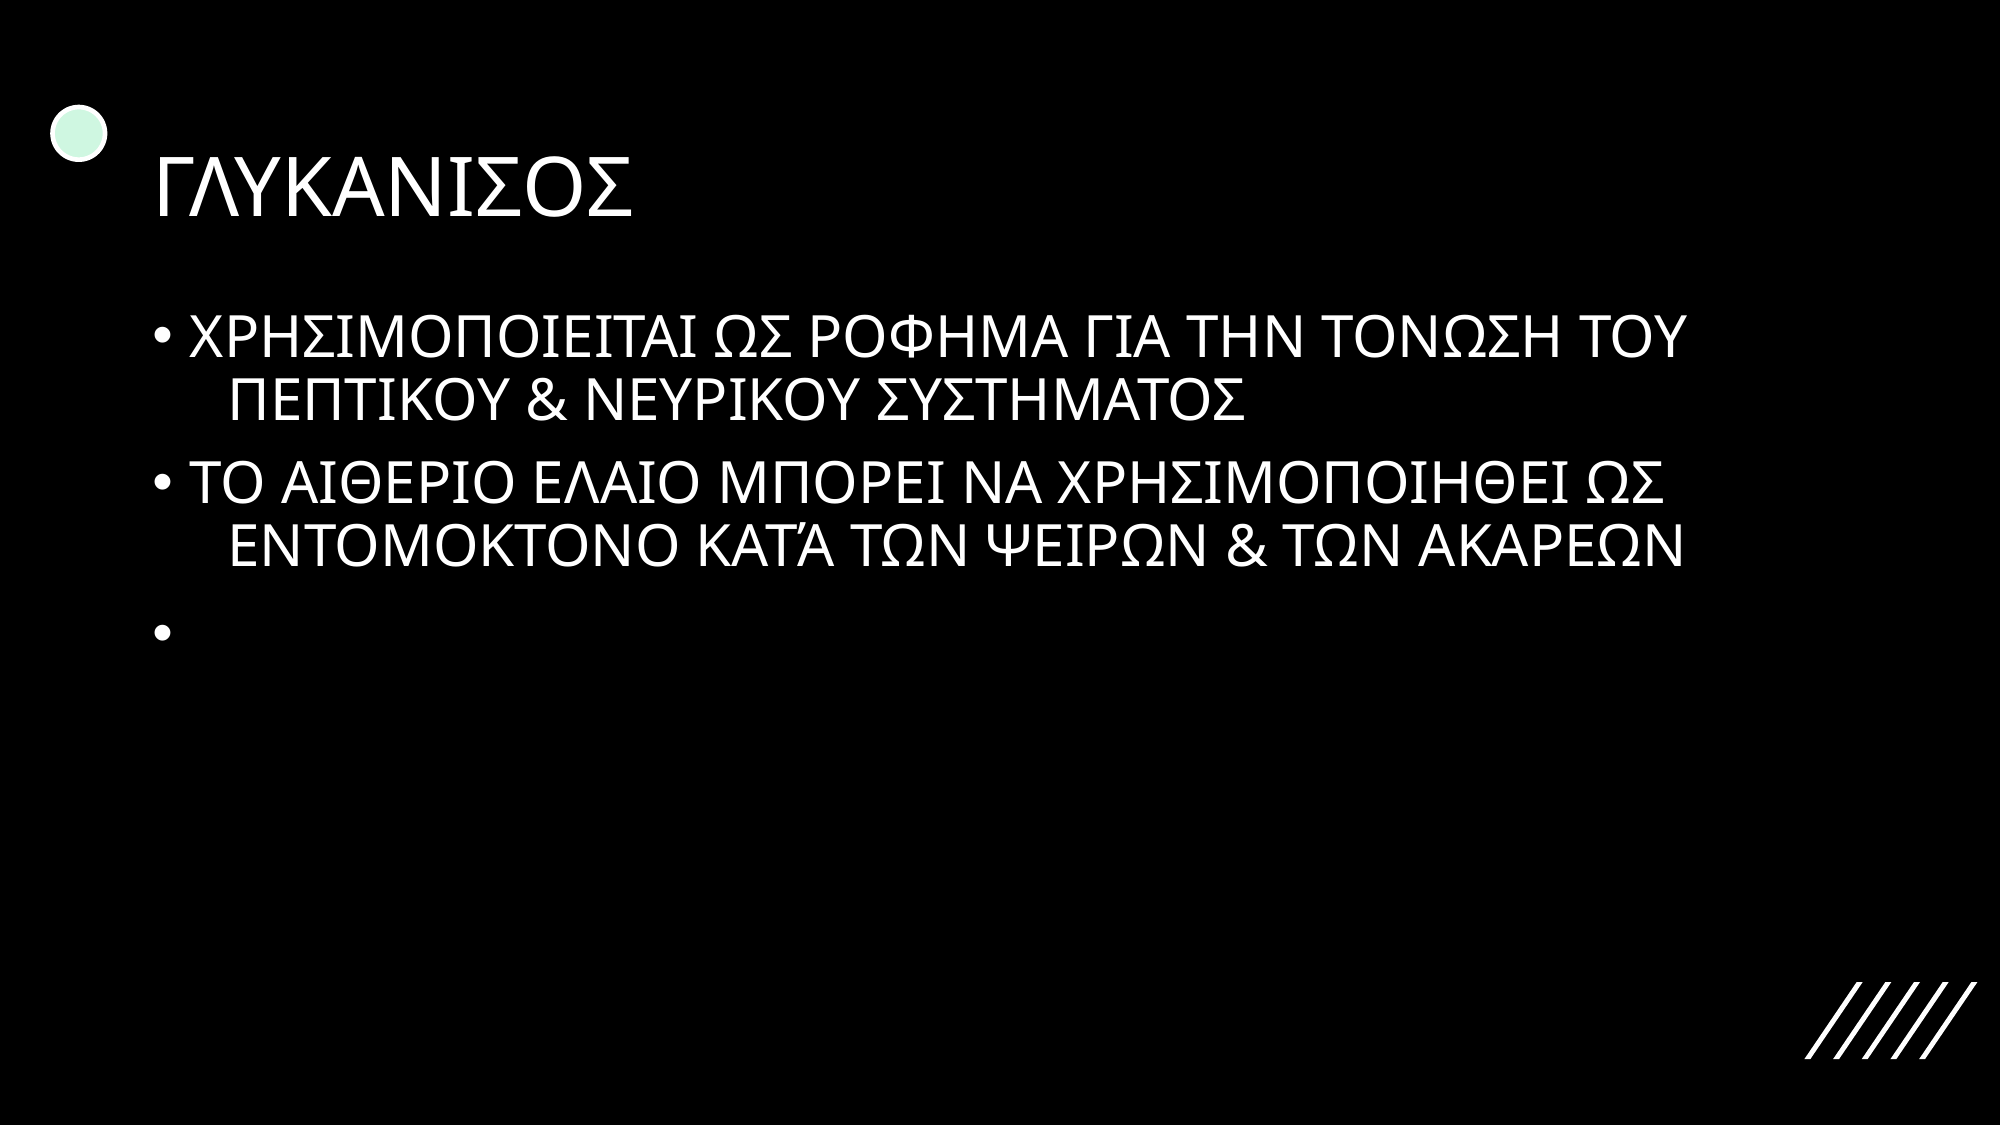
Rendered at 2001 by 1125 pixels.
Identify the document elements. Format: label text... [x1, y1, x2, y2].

list ΧΡΗΣΙΜΟΠΟΙΕΙΤΑΙ ΩΣ ΡΟΦΗΜΑ ΓΙΑ ΤΗΝ ΤΟΝΩΣΗ ΤΟΥ ΠΕΠΤΙΚΟΥ & ΝΕΥΡΙΚΟΥ ΣΥΣΤΗΜΑΤΟΣ ΤΟ ΑΙΘΕΡΙΟ ΕΛΑΙΟ ΜΠΟΡΕΙ ΝΑ ΧΡΗΣΙΜΟΠΟΙΗΘΕΙ ΩΣ ΕΝΤΟΜΟΚΤΟΝΟ ΚΑΤΆ ΤΩΝ ΨΕΙΡΩΝ & ΤΩΝ ΑΚΑΡΕΩΝ [137, 299, 1863, 695]
title ΓΛΥΚΑΝΙΣΟΣ [137, 101, 693, 278]
